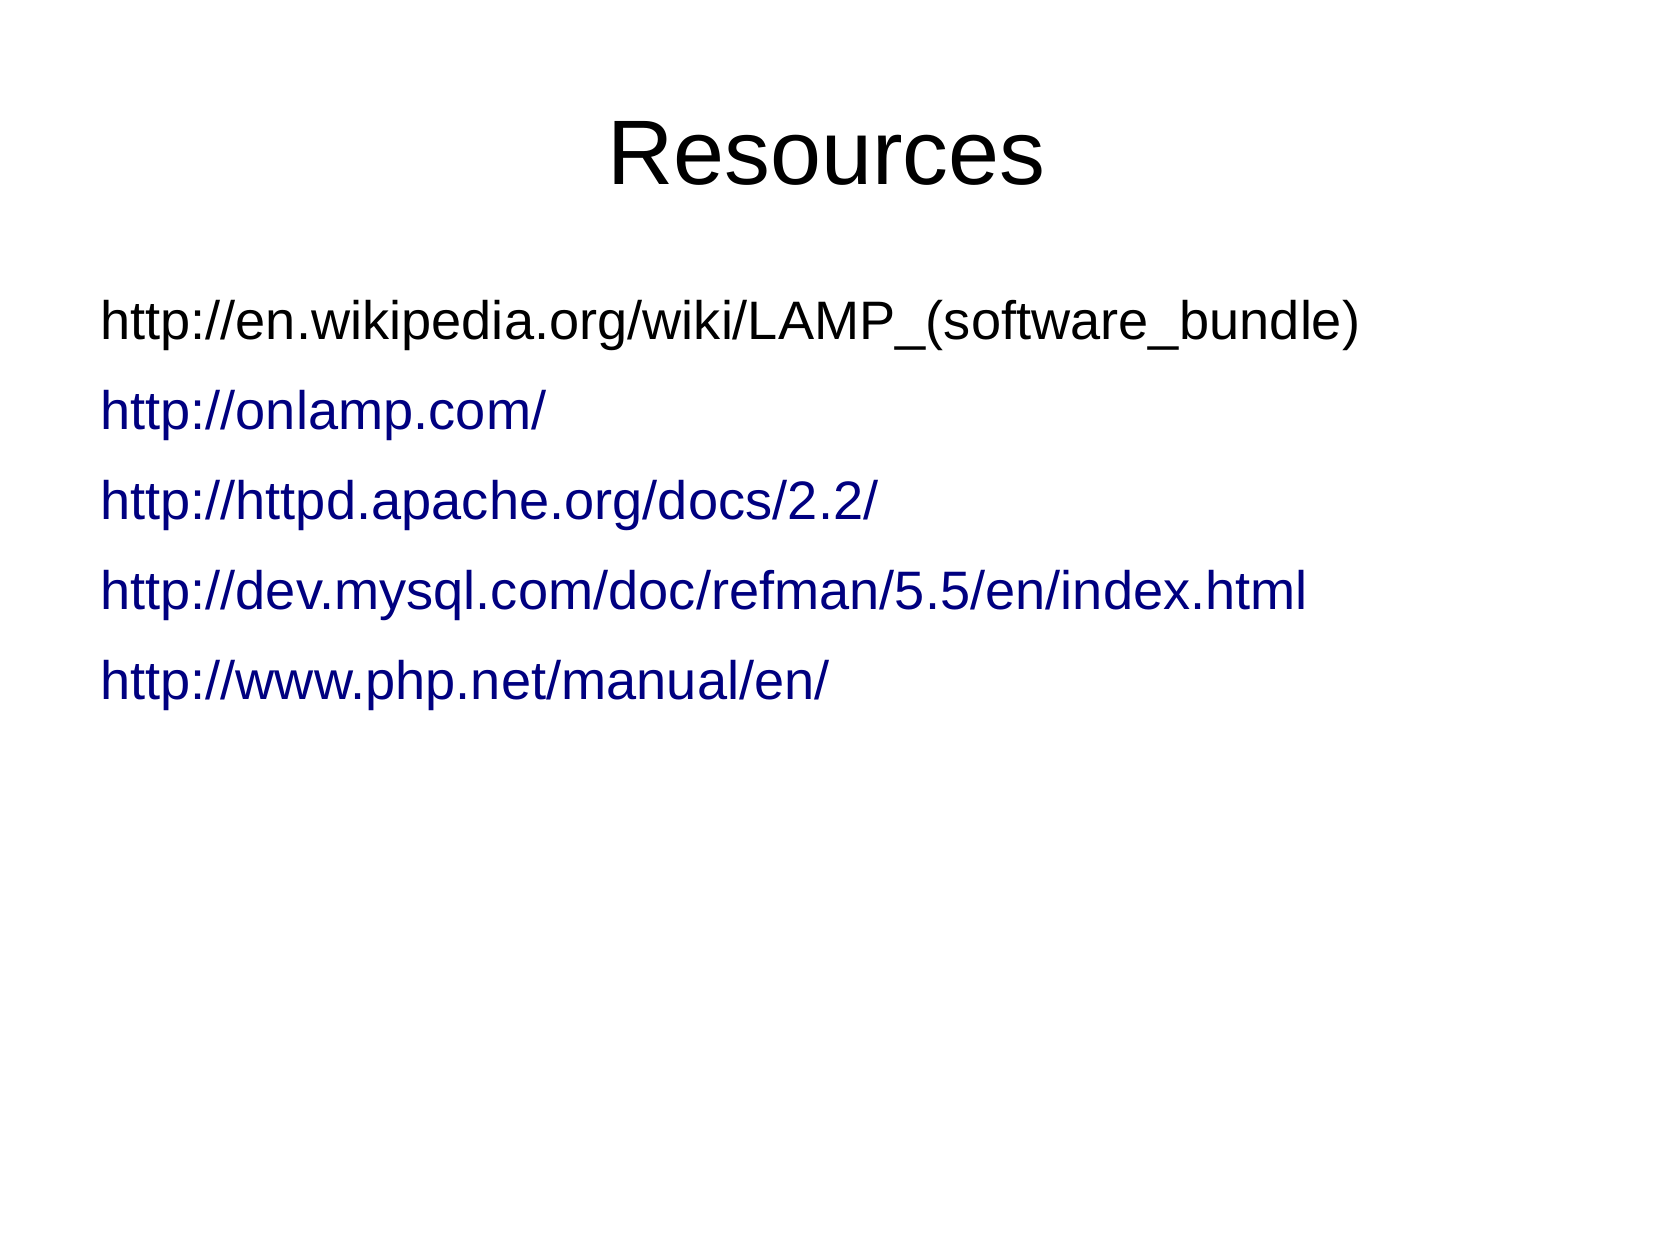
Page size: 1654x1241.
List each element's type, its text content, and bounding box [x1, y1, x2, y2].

title Resources [82, 56, 1571, 250]
list http://en.wikipedia.org/wiki/LAMP_(software_bundle) http://onlamp.com/ http://httpd.apache.org/docs/2.2/ http://dev.mysql.com/doc/refman/5.5/en/index.html http://www.php.net/manual/en/ [82, 290, 1571, 1094]
